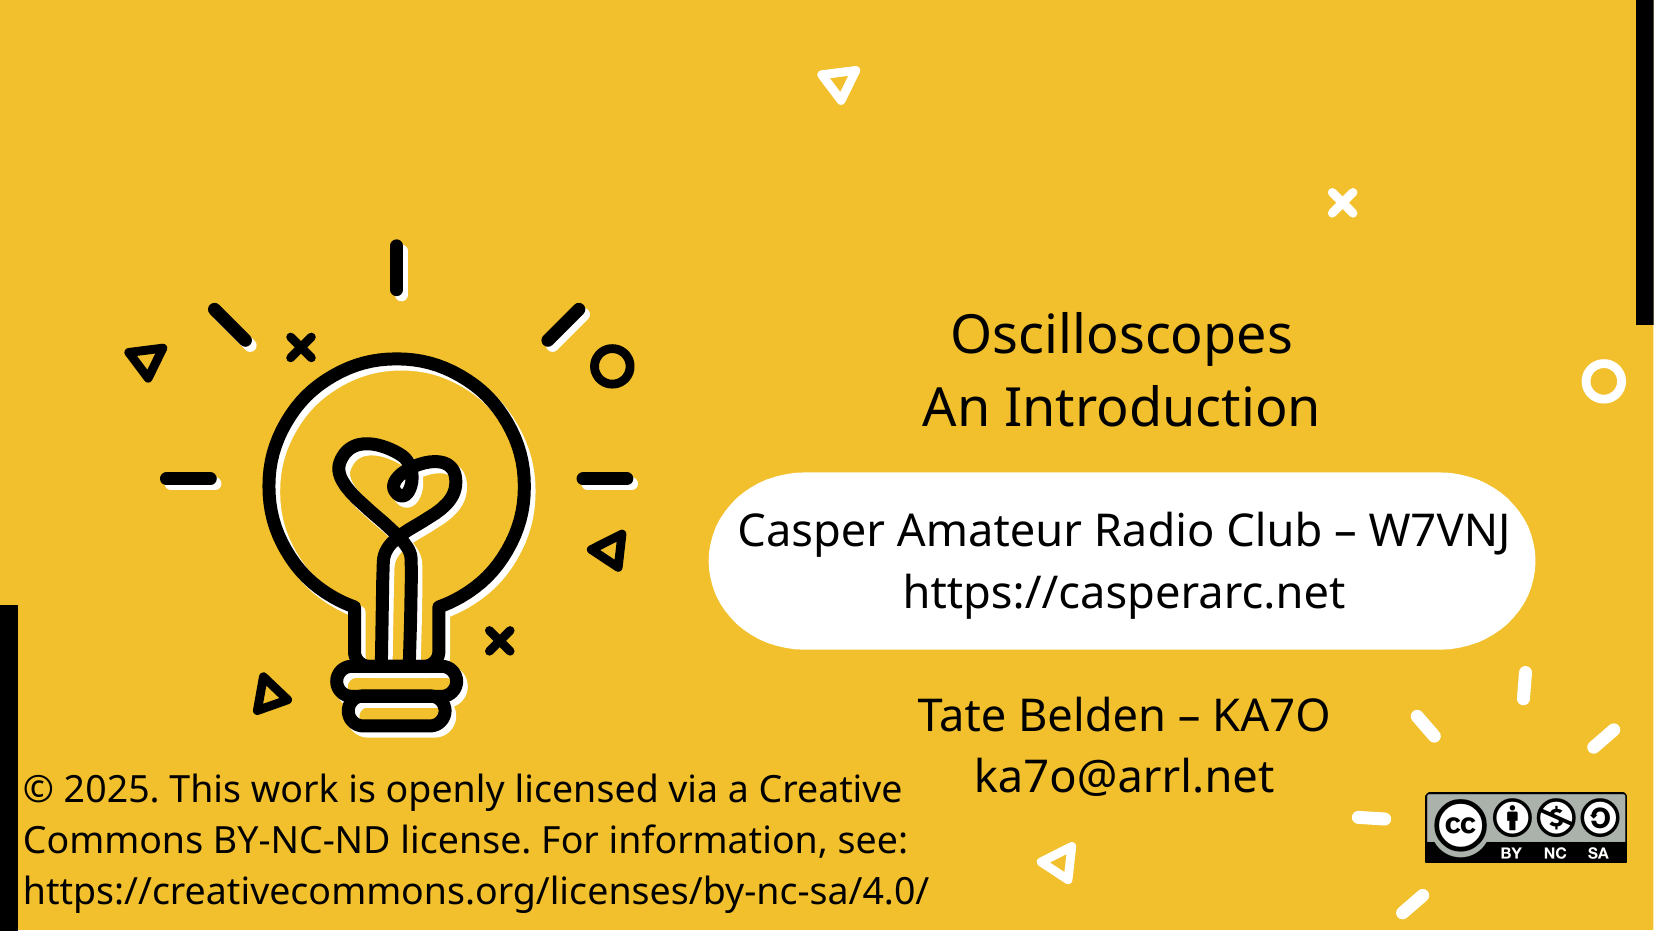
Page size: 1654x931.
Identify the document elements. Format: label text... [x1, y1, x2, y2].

text_box © 2025. This work is openly licensed via a Creative Commons BY-NC-ND license. For information, see: https://creativecommons.org/licenses/by-nc-sa/4.0/ [8, 755, 982, 924]
picture [1425, 792, 1627, 863]
subtitle Casper Amateur Radio Club – W7VNJ https://casperarc.net Tate Belden – KA7O ka7o@arrl.net [710, 498, 1538, 814]
title Oscilloscopes An Introduction [708, 295, 1536, 443]
text_box [736, 472, 1508, 498]
